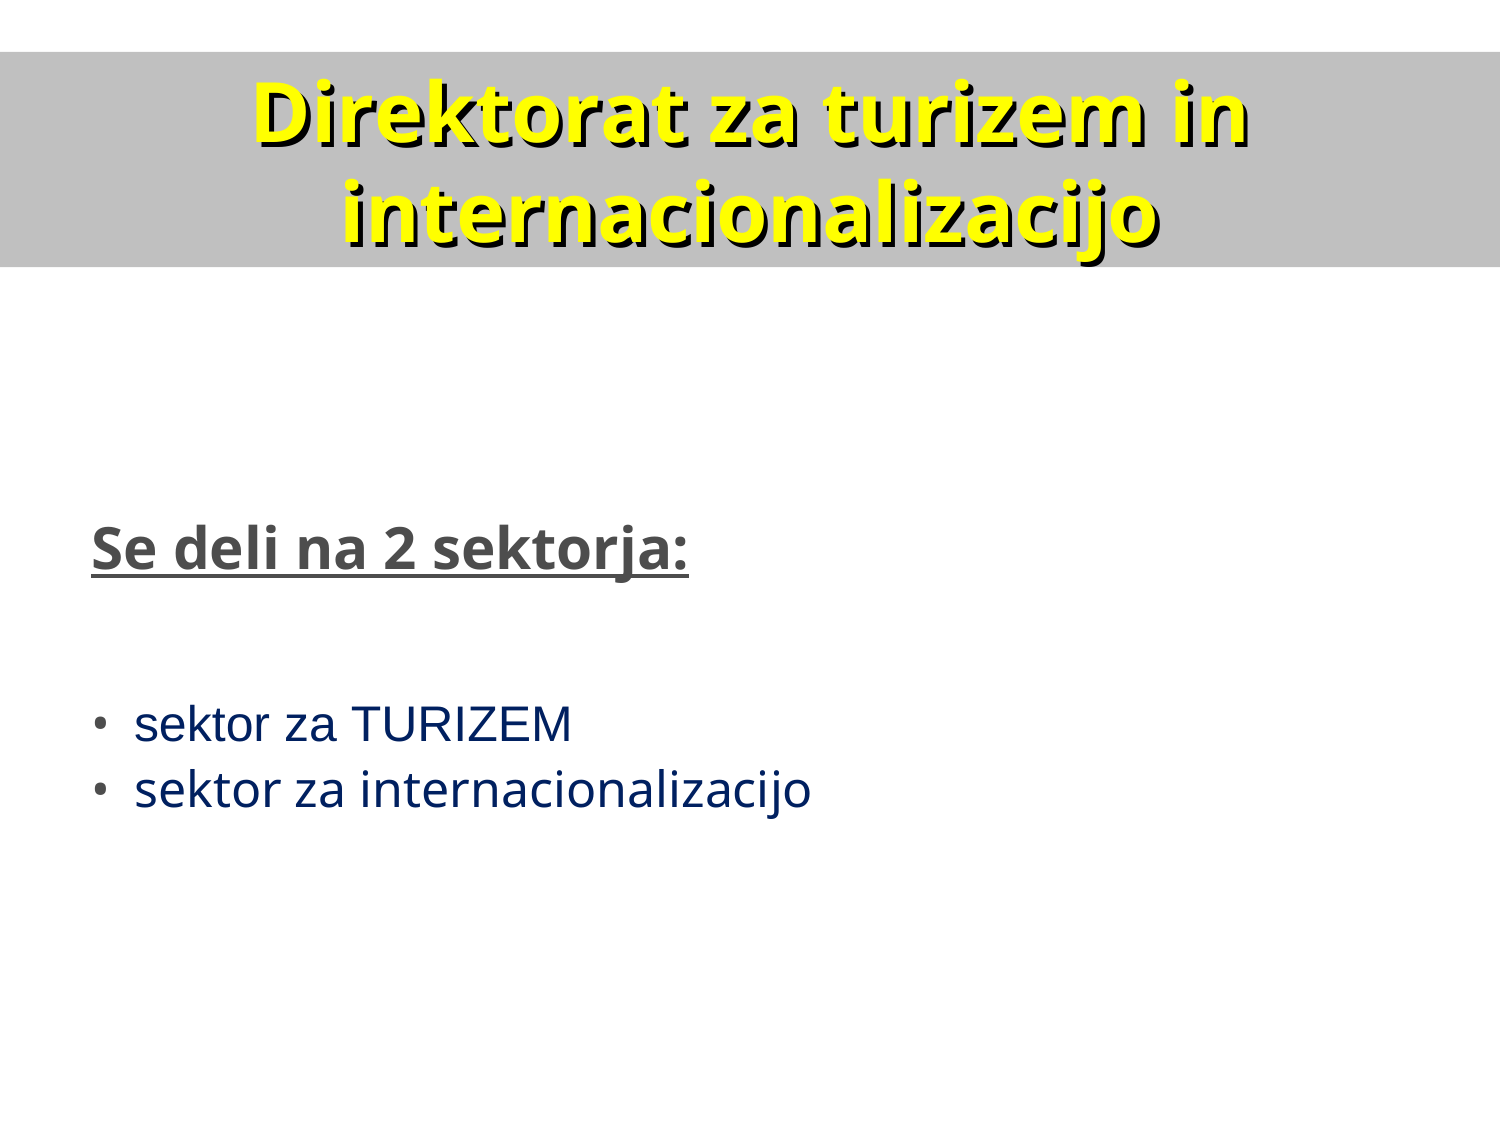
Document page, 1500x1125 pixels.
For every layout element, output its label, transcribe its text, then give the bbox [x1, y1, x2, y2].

text_box Se deli na 2 sektorja: sektor za TURIZEM sektor za internacionalizacijo [76, 496, 1471, 826]
text_box Direktorat za turizem in internacionalizacijo [0, 51, 1500, 268]
